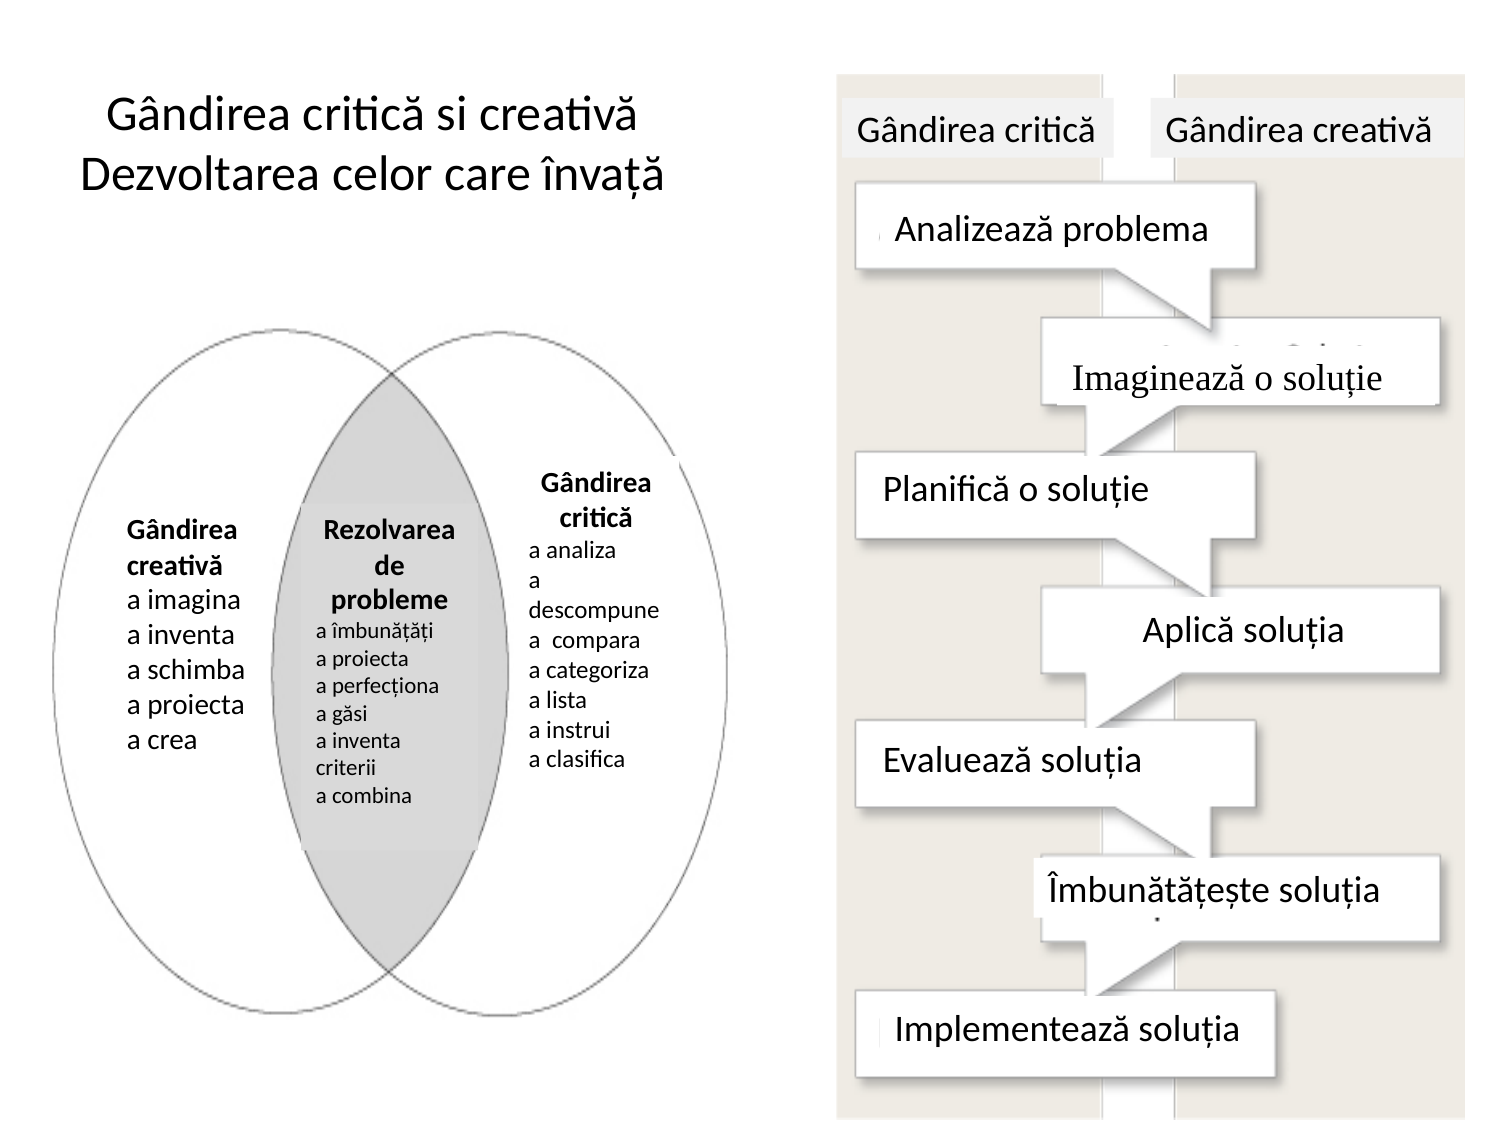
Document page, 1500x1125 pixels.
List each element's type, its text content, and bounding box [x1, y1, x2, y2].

text_box Rezolvarea de probleme a îmbunățăți a proiecta a perfecționa a găsi a inventa criterii a combina [301, 503, 479, 851]
title Gândirea critică si creativă Dezvoltarea celor care învață [30, 40, 716, 241]
text_box Implementează soluția [879, 996, 1258, 1056]
text_box Gândirea critică [842, 97, 1114, 158]
text_box Gândirea creativă a imagina a inventa a schimba a proiecta a crea [112, 503, 266, 791]
text_box Gândirea creativă [1150, 97, 1465, 158]
text_box Imaginează o soluție [1057, 345, 1436, 406]
text_box Aplică soluția [1128, 597, 1436, 657]
text_box Gândirea critică a analiza a descompune a compara a categoriza a lista a instrui a clasifica [513, 456, 680, 816]
text_box Evaluează soluția [868, 727, 1199, 788]
picture [51, 315, 736, 1027]
picture [836, 74, 1465, 1120]
text_box Analizează problema [879, 196, 1247, 257]
text_box Planifică o soluție [868, 456, 1199, 516]
text_box Îmbunătățește soluția [1033, 857, 1436, 918]
